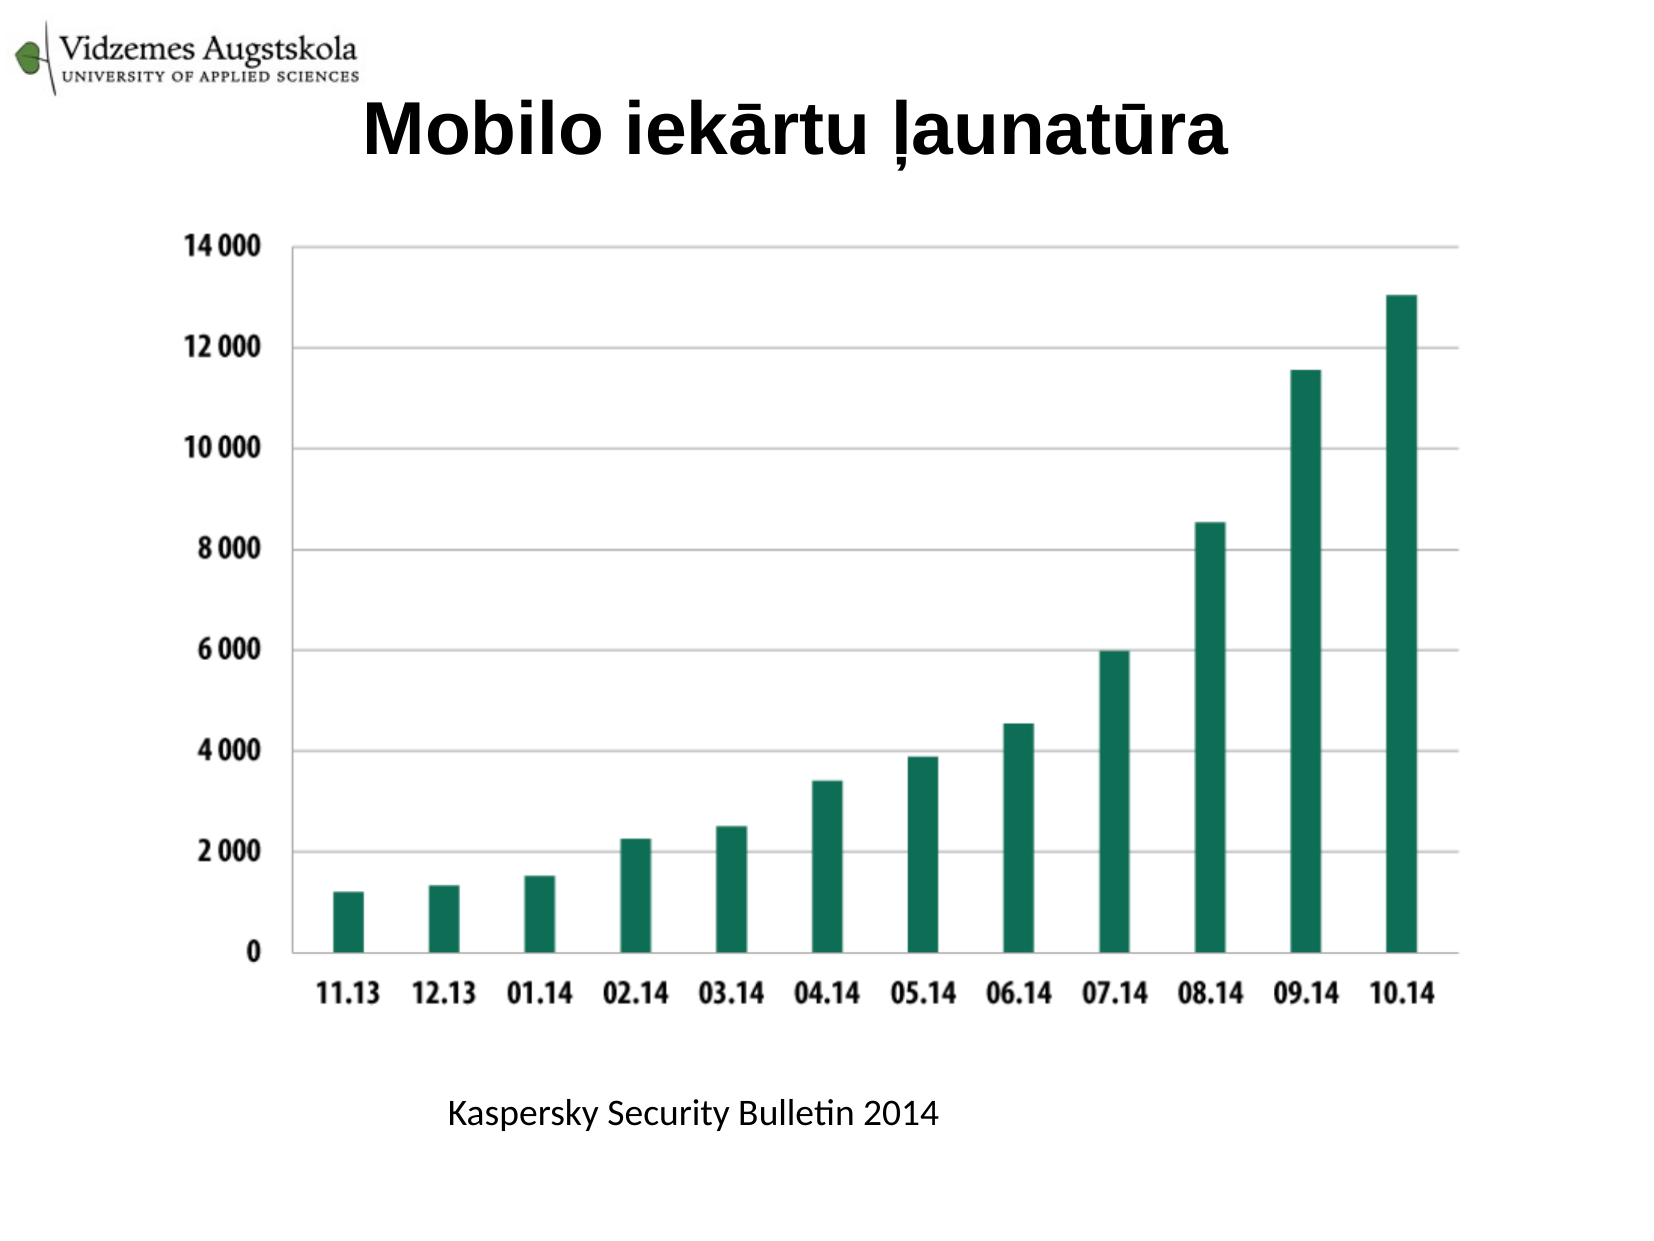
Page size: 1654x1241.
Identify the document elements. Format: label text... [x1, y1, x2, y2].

picture [154, 217, 1498, 1028]
picture [5, 2, 368, 113]
text_box Kaspersky Security Bulletin 2014 [433, 1081, 981, 1141]
title Mobilo iekārtu ļaunatūra [121, 89, 1471, 174]
